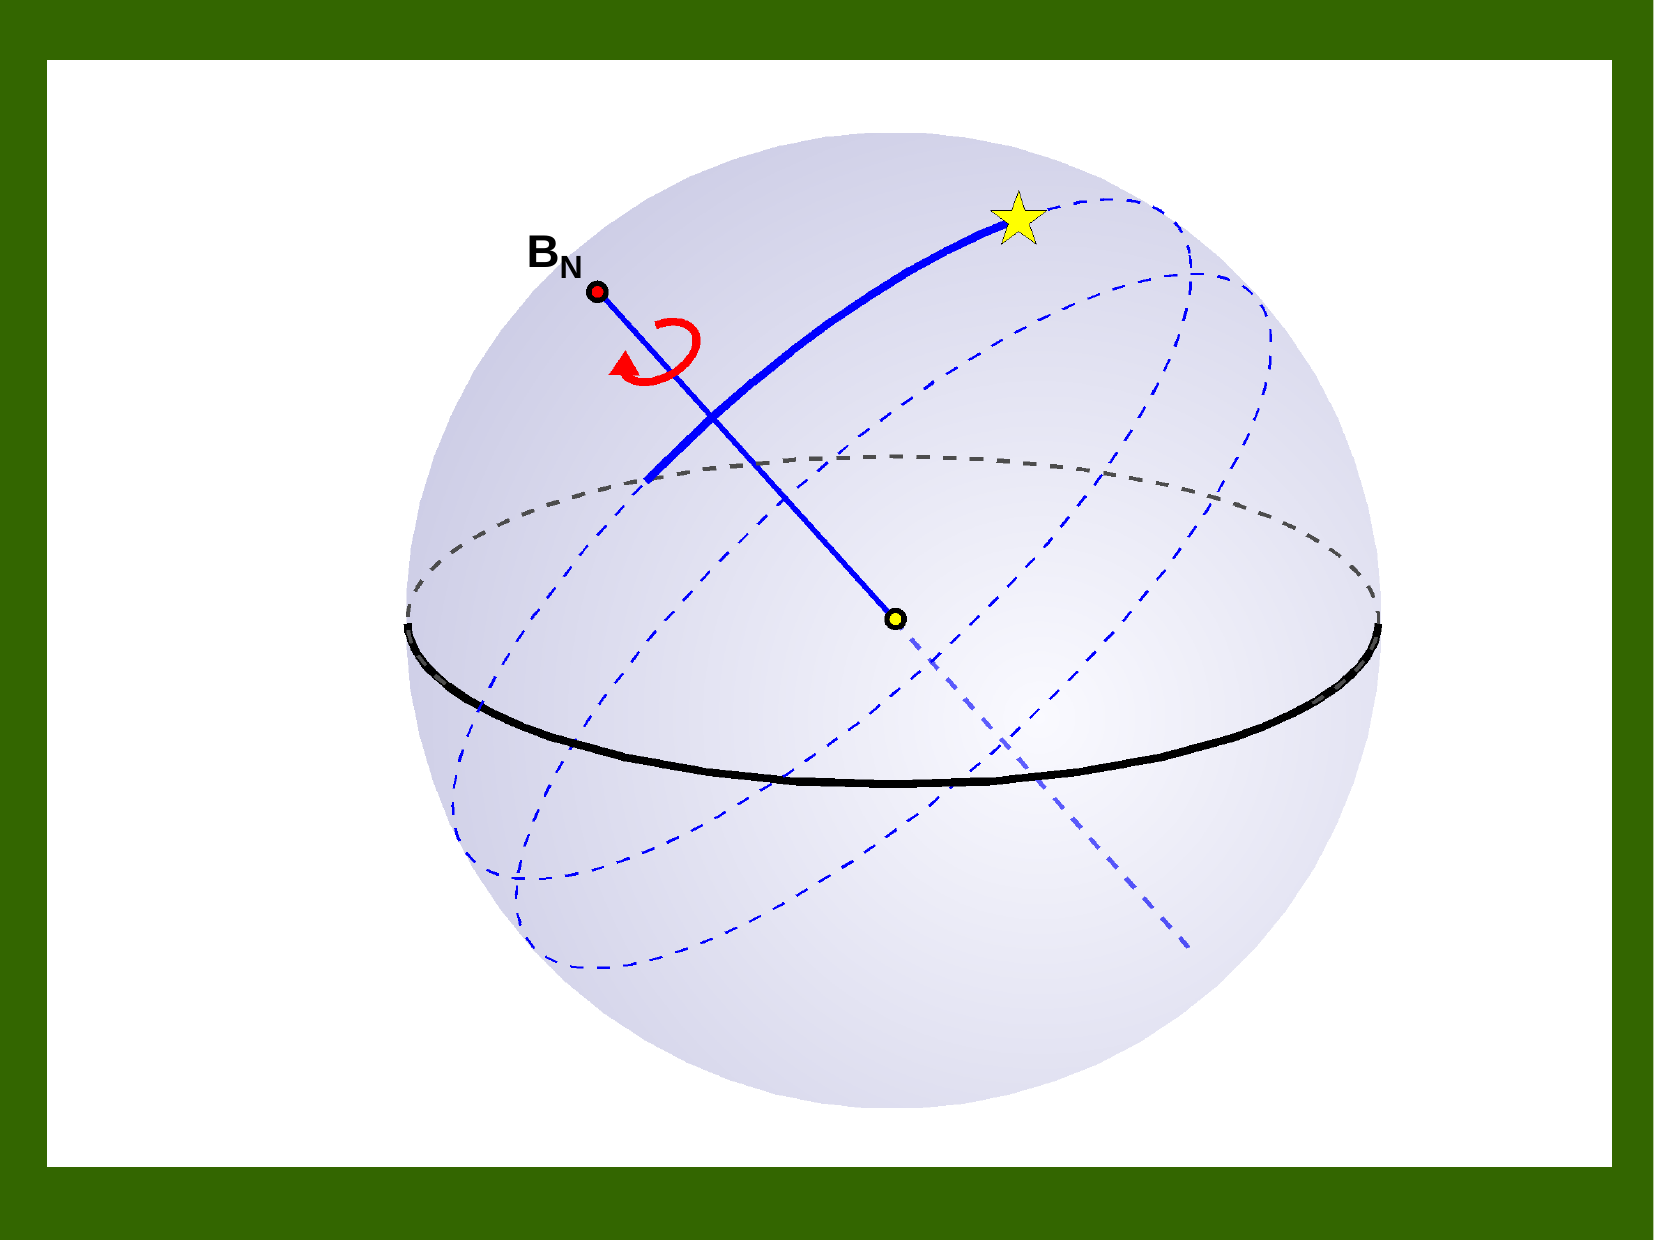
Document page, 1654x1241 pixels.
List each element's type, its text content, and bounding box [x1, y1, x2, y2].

text_box BN [511, 218, 598, 293]
picture [47, 60, 1612, 1168]
